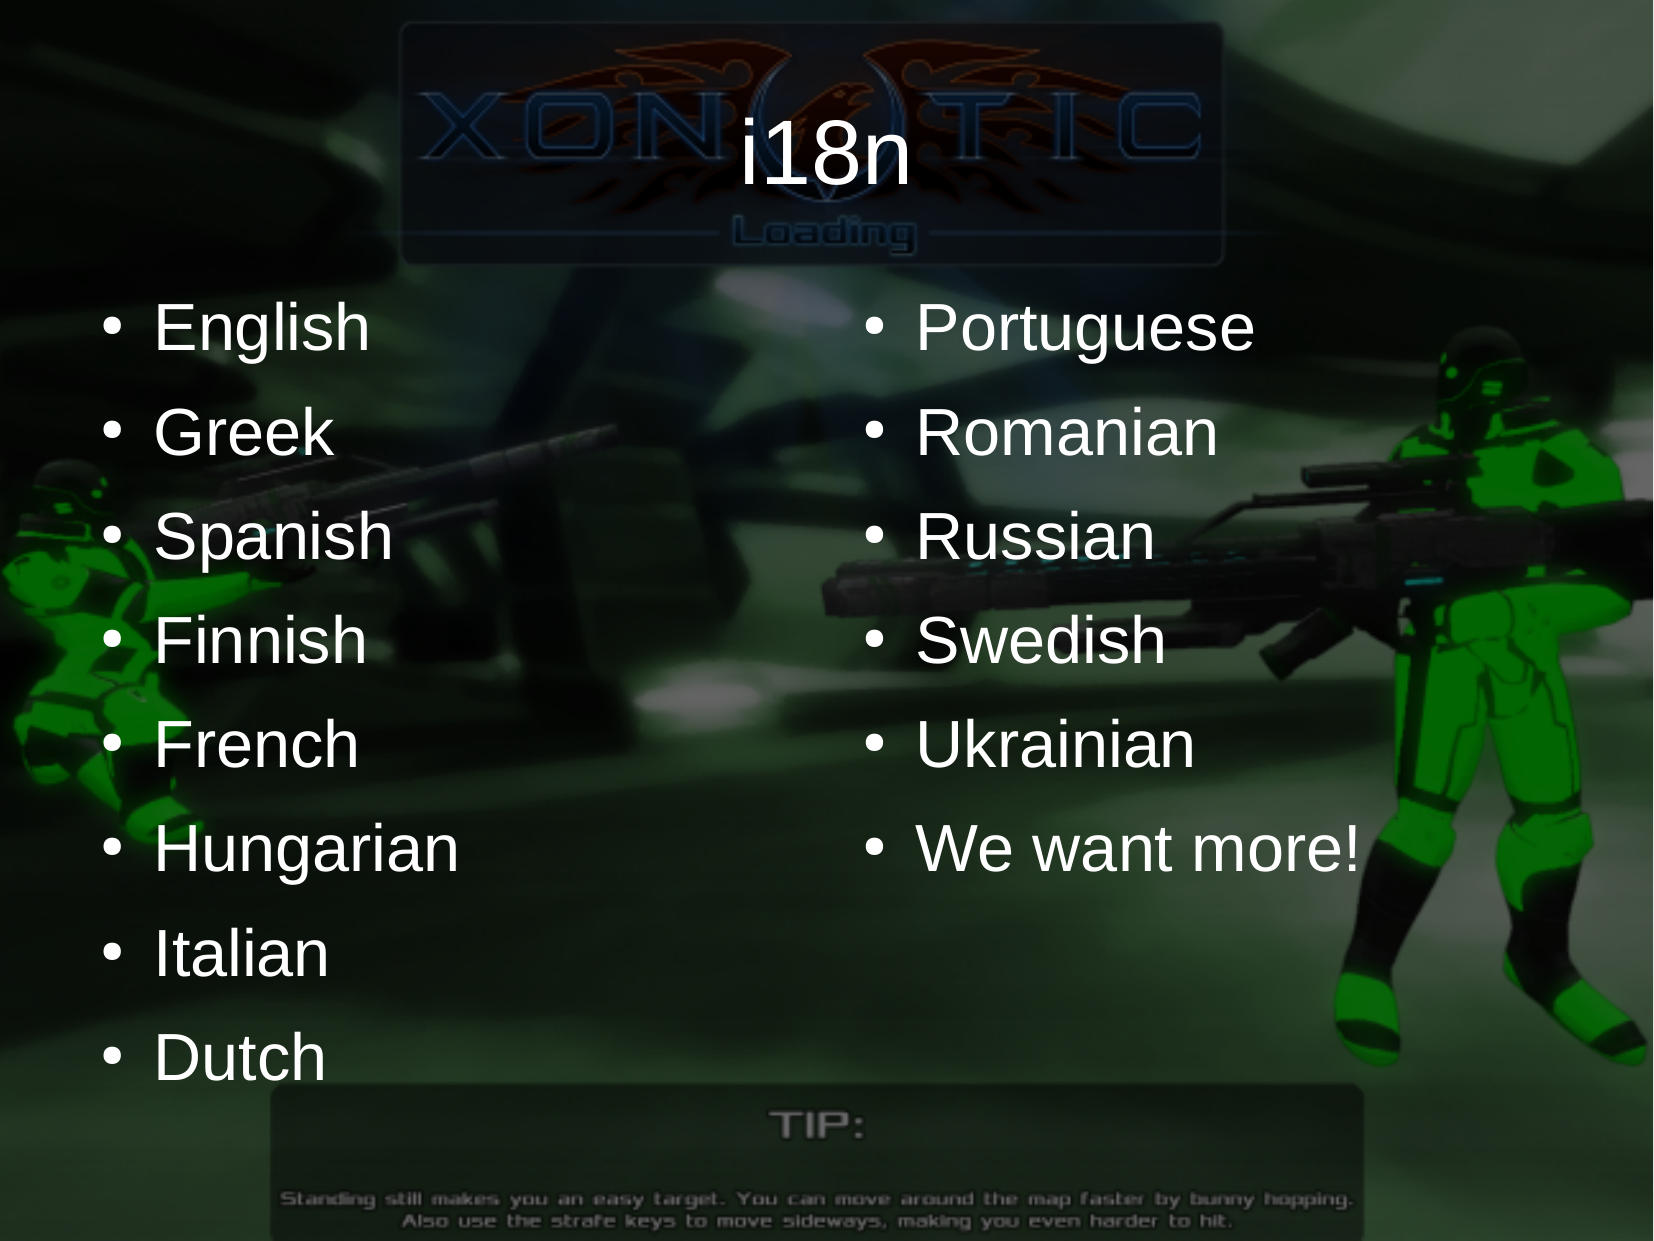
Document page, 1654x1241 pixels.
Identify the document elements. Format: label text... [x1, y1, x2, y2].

list Portuguese Romanian Russian Swedish Ukrainian We want more! [844, 290, 1571, 1109]
title i18n [82, 49, 1571, 257]
list English Greek Spanish Finnish French Hungarian Italian Dutch [82, 290, 809, 1109]
picture [0, 0, 1654, 1241]
